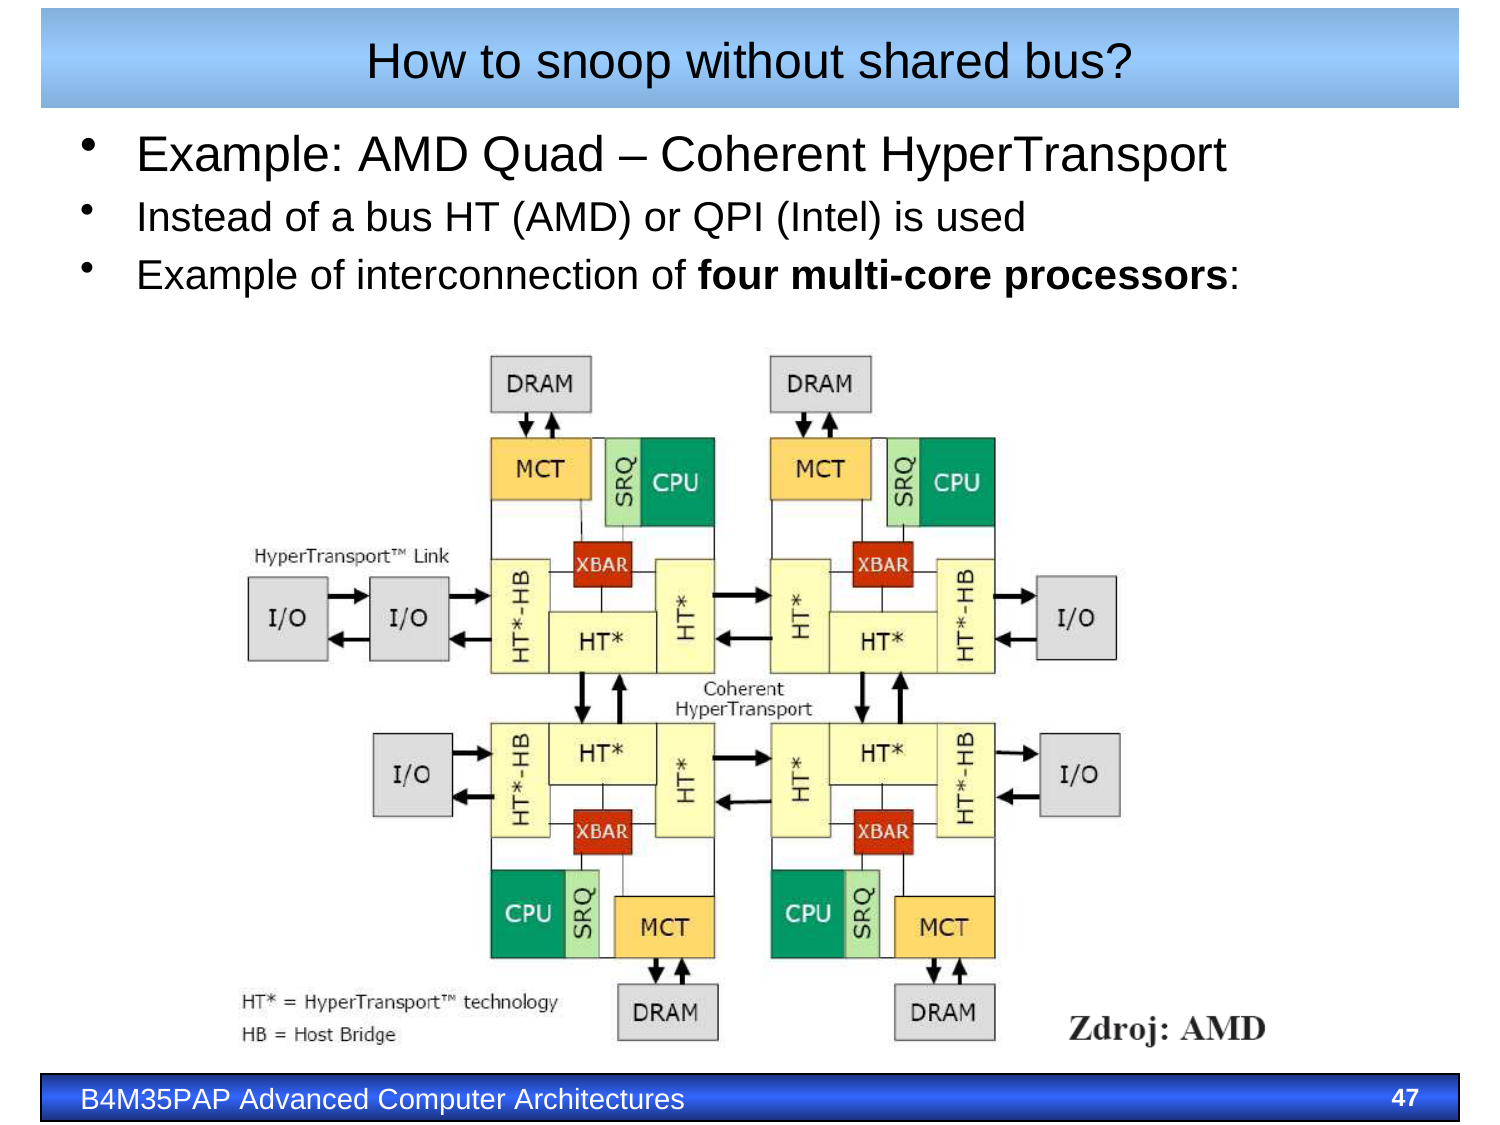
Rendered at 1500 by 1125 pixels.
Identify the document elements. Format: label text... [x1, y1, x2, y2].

list Example: AMD Quad – Coherent HyperTransport Instead of a bus HT (AMD) or QPI (Intel) is used Example of interconnection of four multi-core processors: [64, 113, 1436, 1000]
title How to snoop without shared bus? [41, 8, 1459, 108]
picture [194, 326, 1270, 1055]
